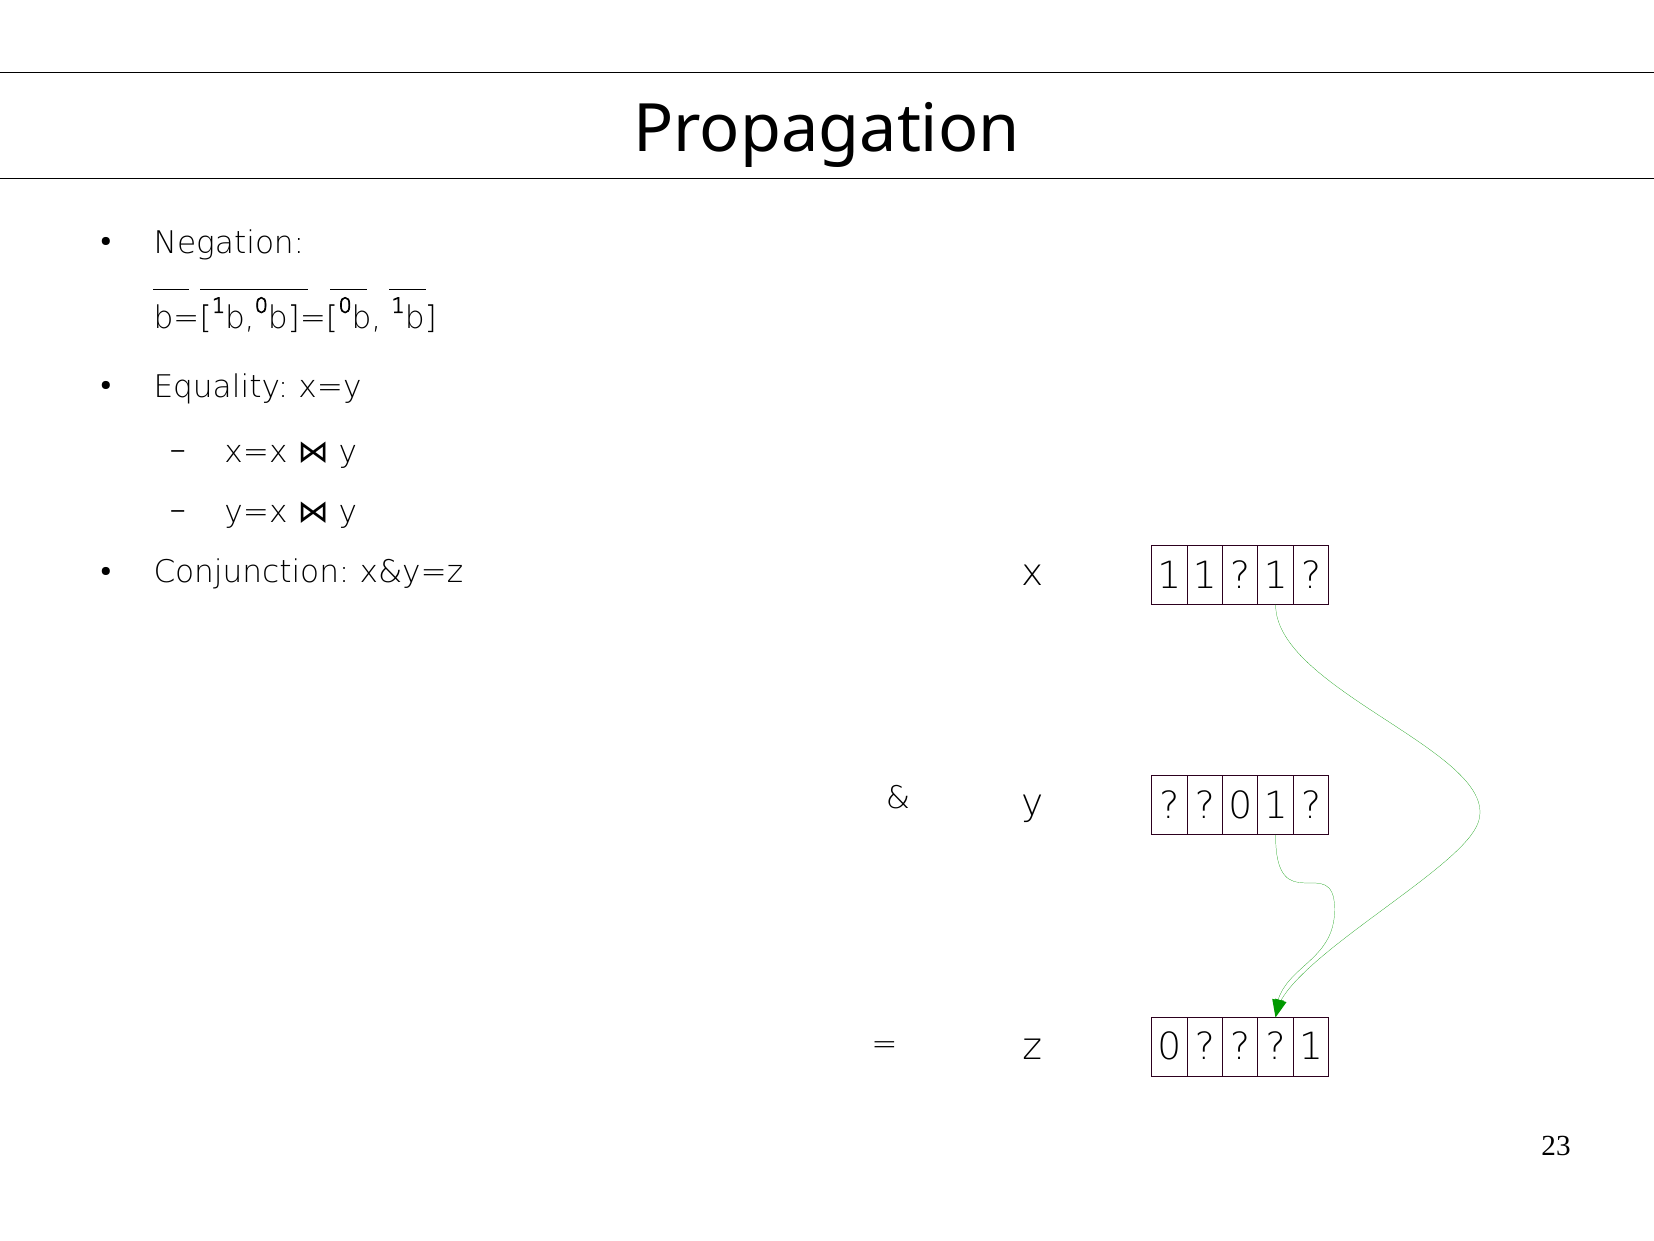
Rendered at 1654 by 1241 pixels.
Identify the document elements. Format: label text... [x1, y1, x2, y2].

text_box x [1006, 543, 1059, 603]
text_box ? [1222, 545, 1257, 605]
text_box y [1006, 773, 1059, 833]
text_box ? [1187, 1017, 1222, 1077]
text_box 0 [1151, 1017, 1187, 1077]
text_box z [1007, 1017, 1058, 1077]
text_box 1 [1151, 545, 1187, 605]
text_box 0 [1222, 775, 1257, 835]
text_box 1 [1187, 545, 1222, 605]
text_box ? [1257, 1017, 1293, 1077]
text_box 1 [1257, 545, 1293, 605]
text_box ? [1222, 1017, 1257, 1077]
text_box 1 [1257, 775, 1293, 835]
text_box 1 [1293, 1017, 1329, 1077]
text_box Propagation [0, 72, 1654, 166]
text_box ? [1151, 775, 1187, 835]
text_box ? [1187, 775, 1222, 835]
text_box = [871, 1025, 910, 1068]
text_box & [885, 779, 936, 832]
text_box ? [1293, 775, 1329, 835]
text_box ? [1293, 545, 1329, 605]
list Negation: b=[1b,0b]=[0b, 1b] Equality: x=y x=x ⋈ y y=x ⋈ y Conjunction: x&y=z [82, 224, 1241, 1193]
